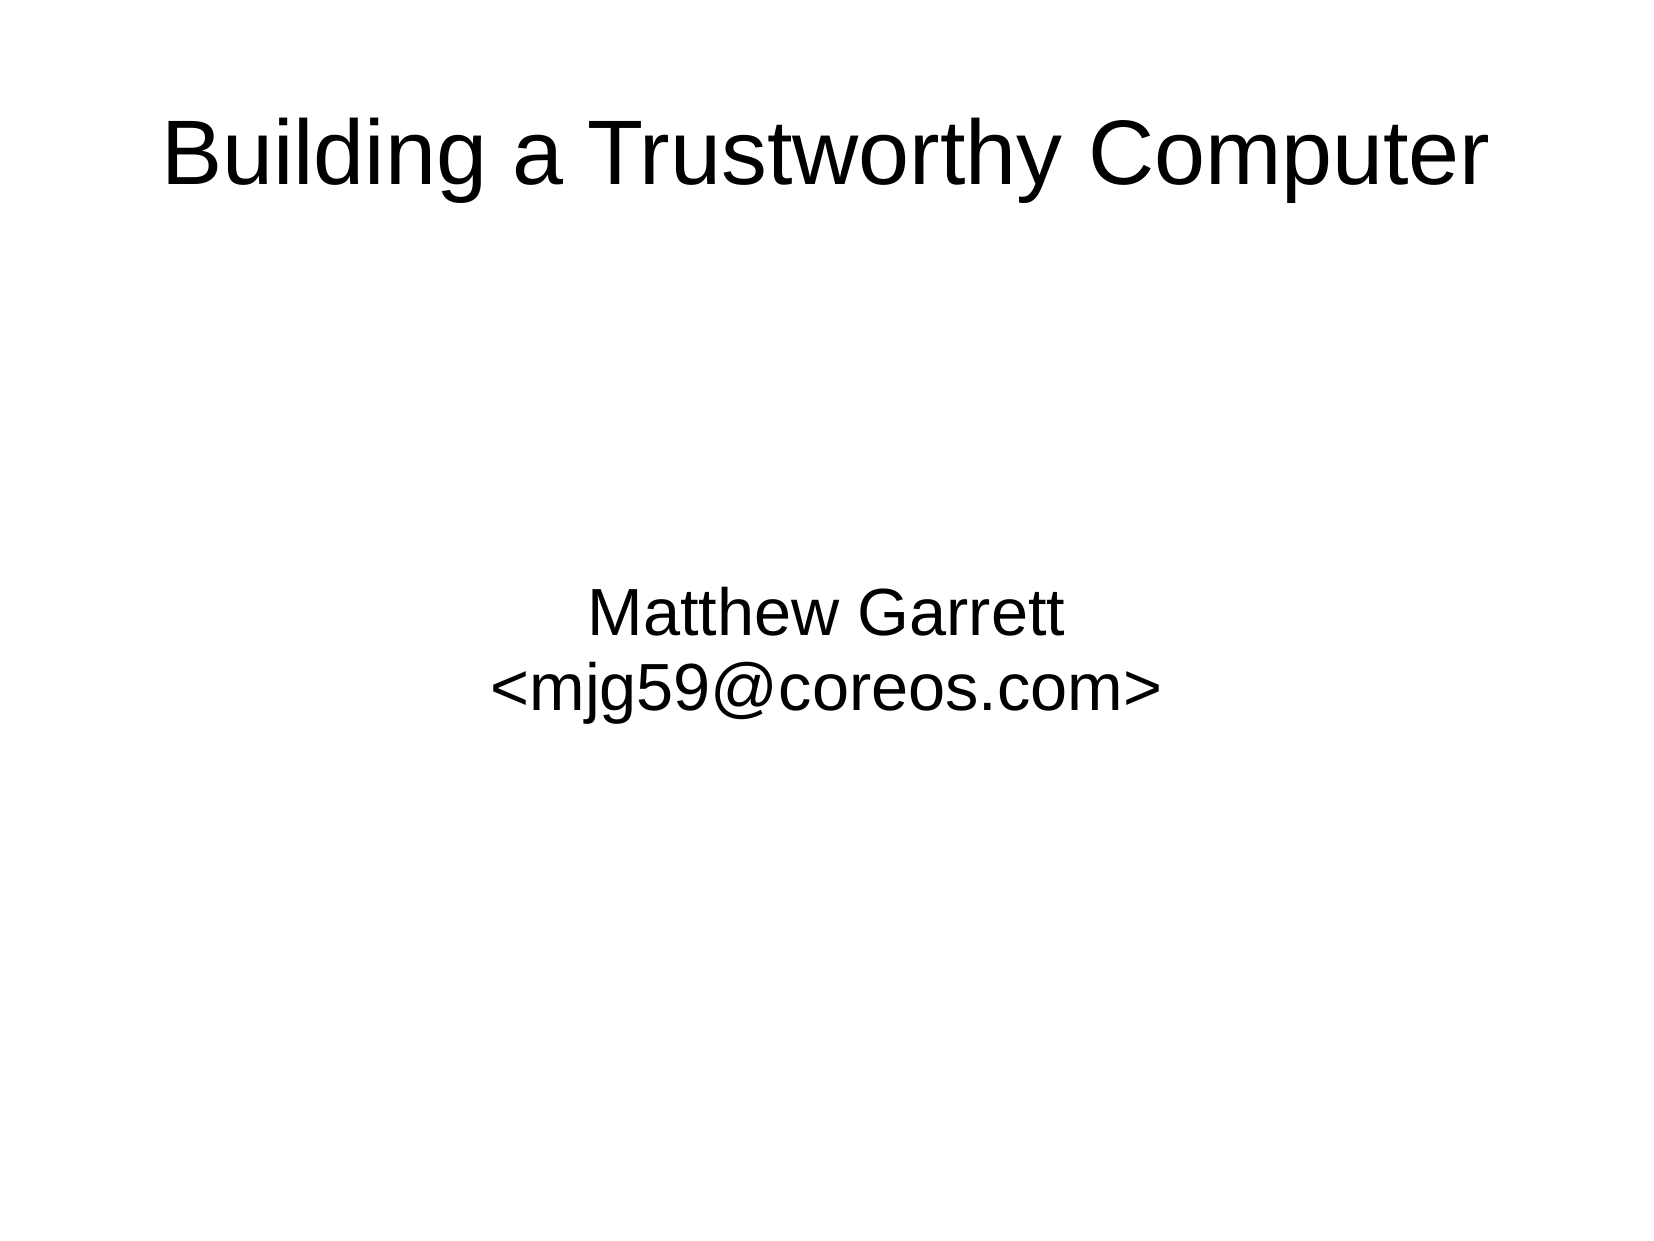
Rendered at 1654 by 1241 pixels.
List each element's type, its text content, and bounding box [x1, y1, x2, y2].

title Building a Trustworthy Computer [82, 49, 1571, 257]
subtitle Matthew Garrett <mjg59@coreos.com> [82, 290, 1571, 1010]
